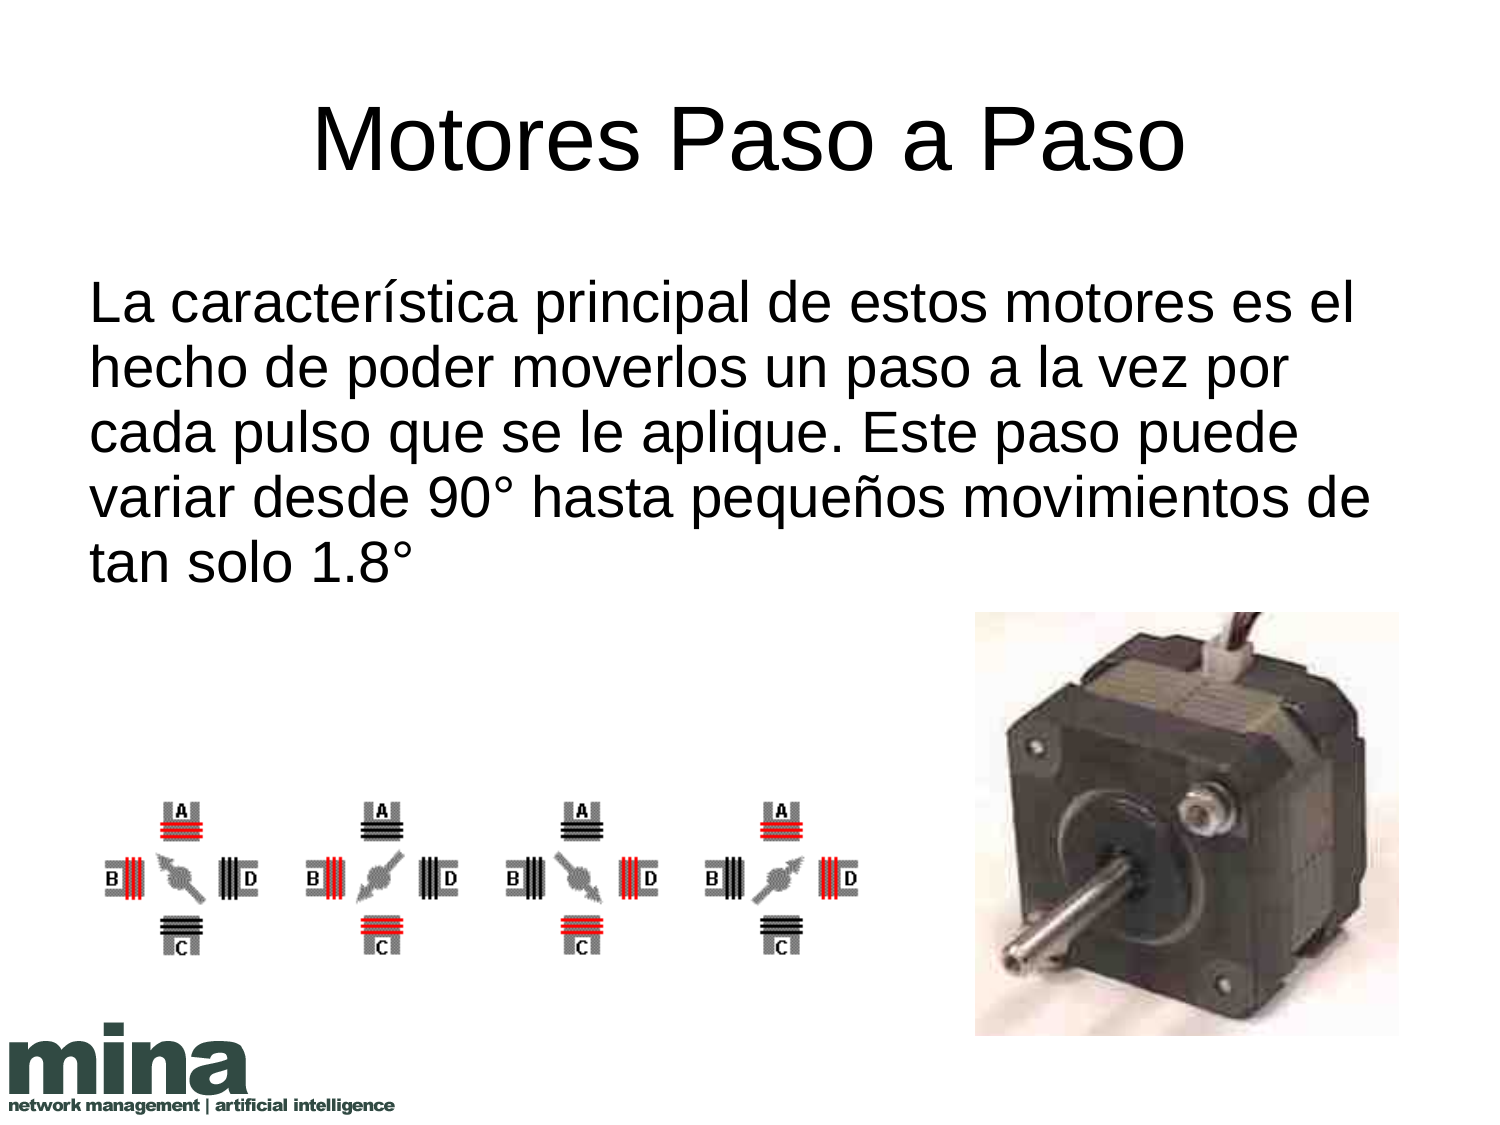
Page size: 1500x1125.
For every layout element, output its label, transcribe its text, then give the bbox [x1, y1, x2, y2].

picture [975, 612, 1399, 1036]
title Motores Paso a Paso [75, 45, 1426, 233]
picture [99, 799, 263, 957]
picture [300, 799, 463, 958]
picture [0, 1016, 402, 1119]
picture [500, 799, 663, 958]
list La característica principal de estos motores es el hecho de poder moverlos un paso a la vez por cada pulso que se le aplique. Este paso puede variar desde 90° hasta pequeños movimientos de tan solo 1.8° [75, 262, 1426, 1006]
picture [699, 799, 863, 958]
